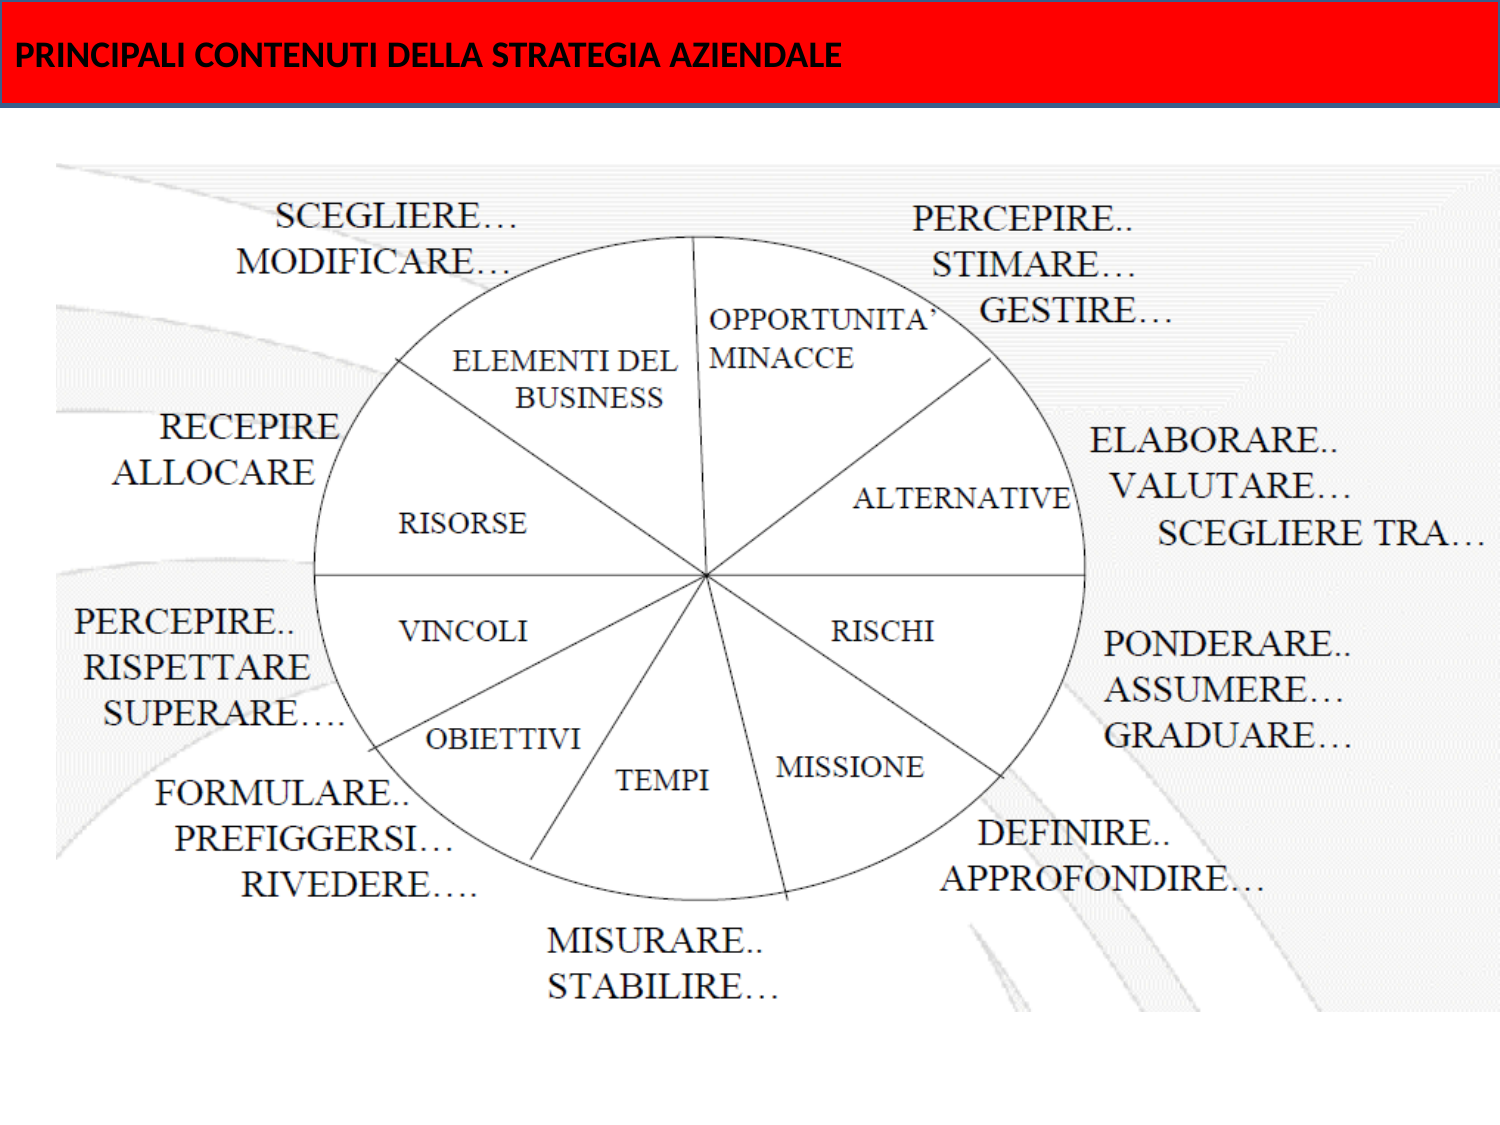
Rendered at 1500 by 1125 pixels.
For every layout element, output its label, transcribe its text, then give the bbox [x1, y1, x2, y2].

picture [56, 163, 1500, 1012]
text_box PRINCIPALI CONTENUTI DELLA STRATEGIA AZIENDALE [0, 0, 1500, 106]
